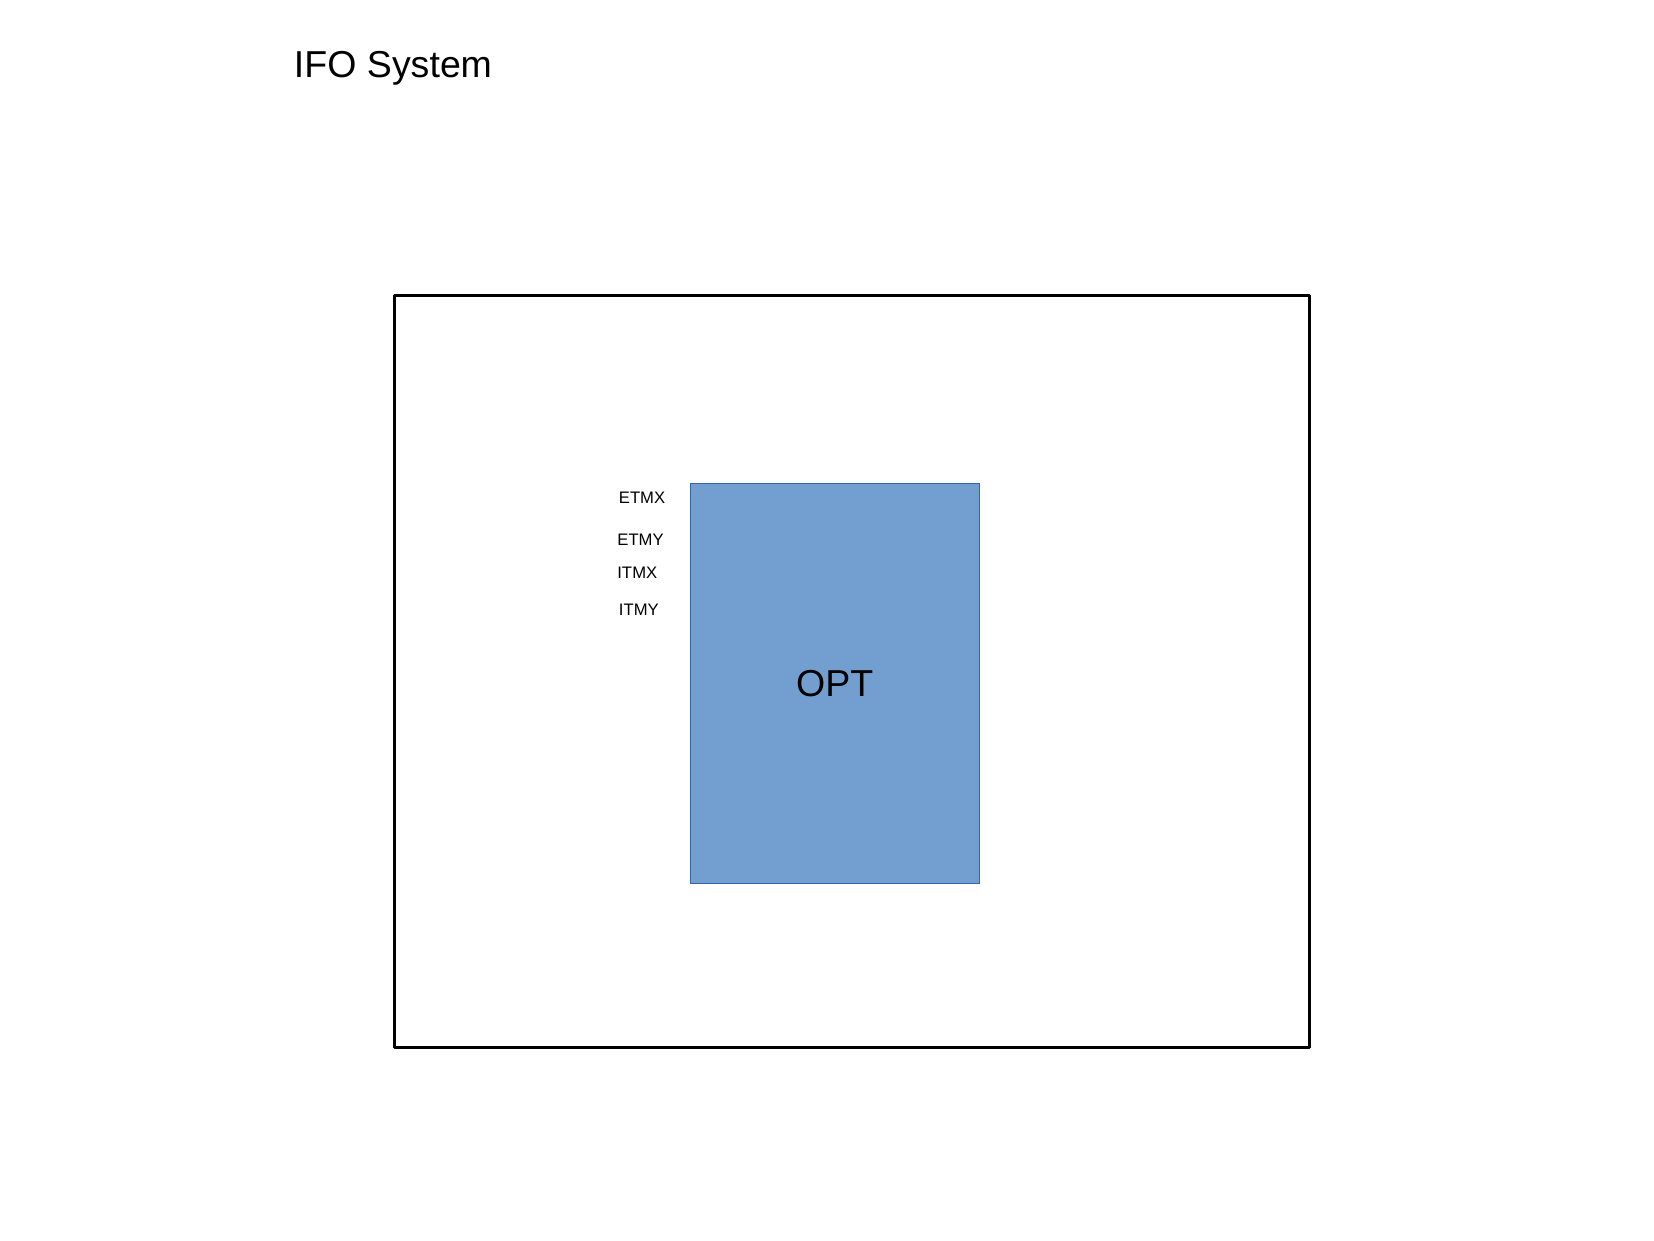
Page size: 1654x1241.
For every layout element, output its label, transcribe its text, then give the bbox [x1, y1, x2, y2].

text_box ITMX [602, 556, 673, 591]
text_box ETMY [602, 522, 680, 557]
text_box ETMX [604, 480, 681, 515]
text_box OPT [690, 483, 980, 884]
text_box IFO System [279, 36, 508, 94]
text_box ITMY [604, 592, 674, 627]
